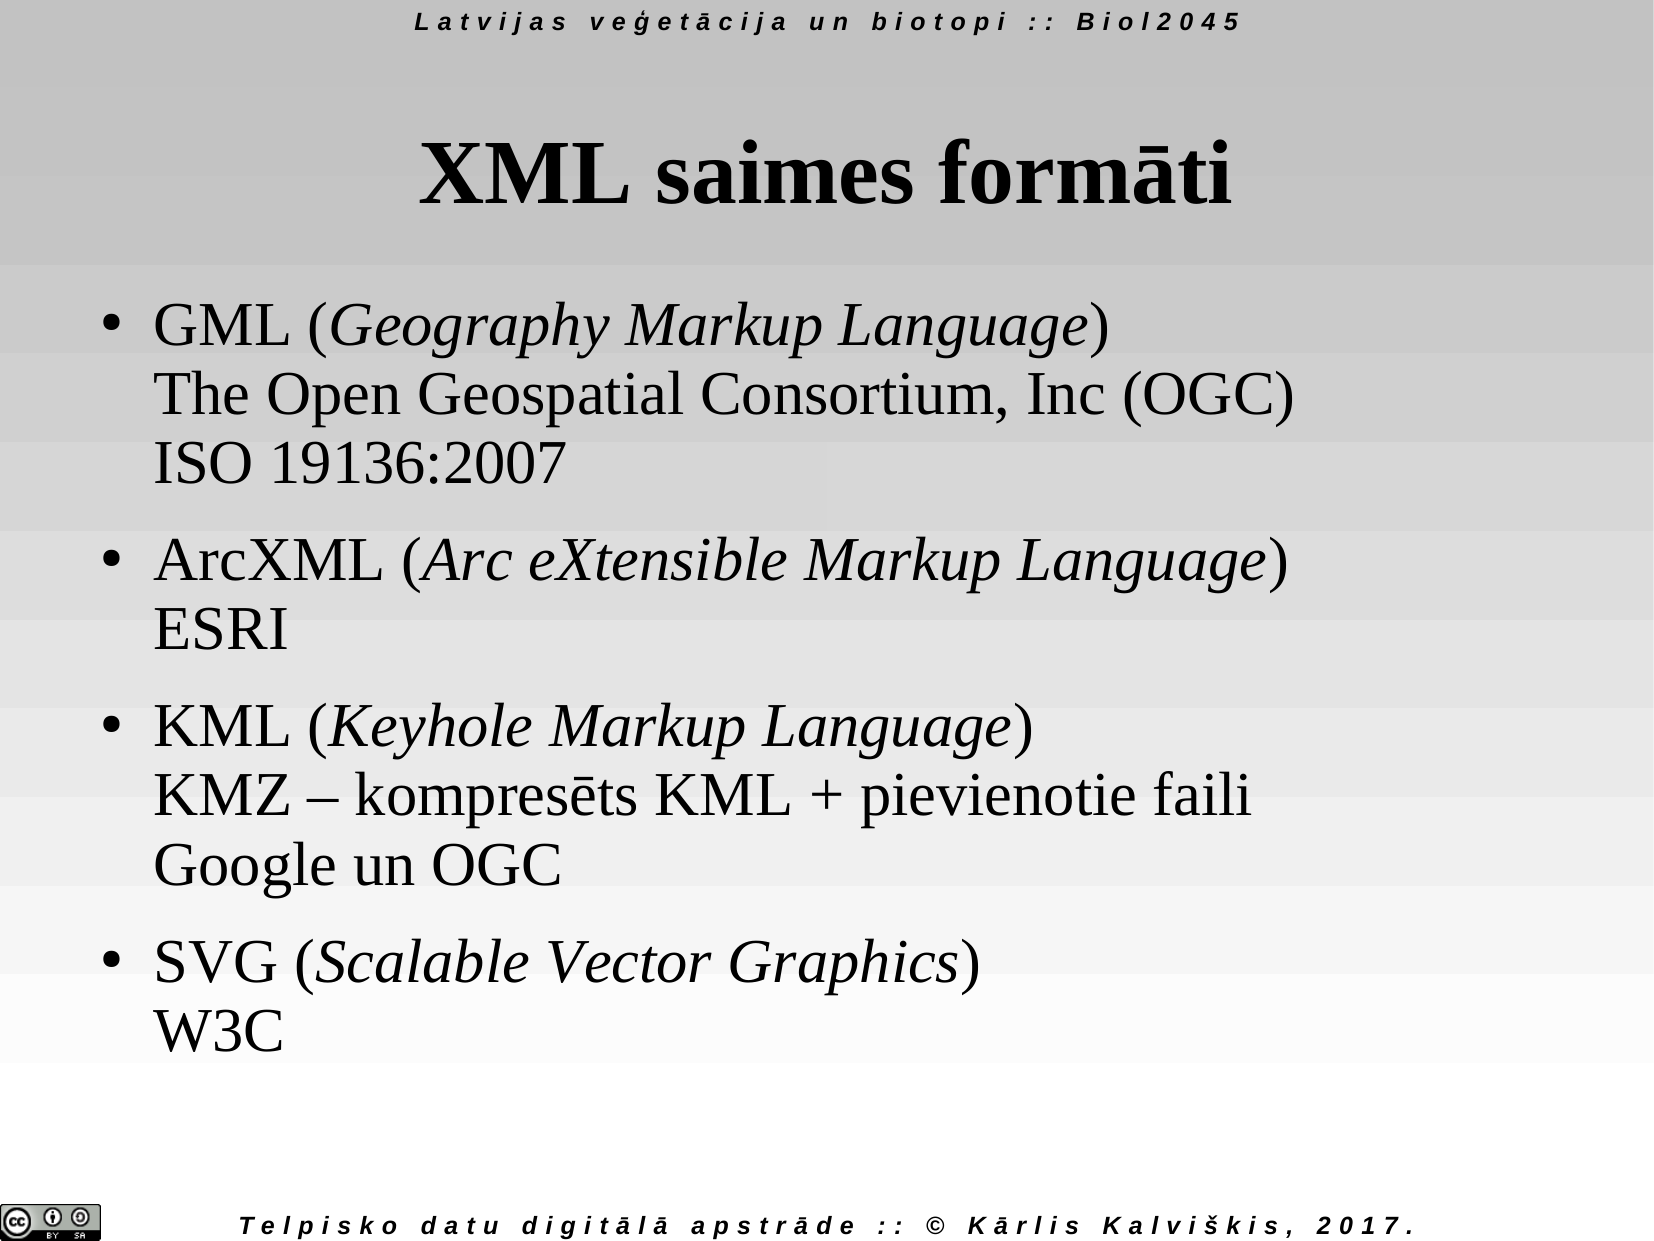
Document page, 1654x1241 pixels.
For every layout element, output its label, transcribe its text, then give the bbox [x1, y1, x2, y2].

picture [0, 0, 1654, 1241]
list GML (Geography Markup Language) The Open Geospatial Consortium, Inc (OGC) ISO 19136:2007 ArcXML (Arc eXtensible Markup Language) ESRI KML (Keyhole Markup Language) KMZ – kompresēts KML + pievienotie faili Google un OGC SVG (Scalable Vector Graphics) W3C [82, 289, 1571, 1098]
title XML saimes formāti [29, 49, 1625, 296]
